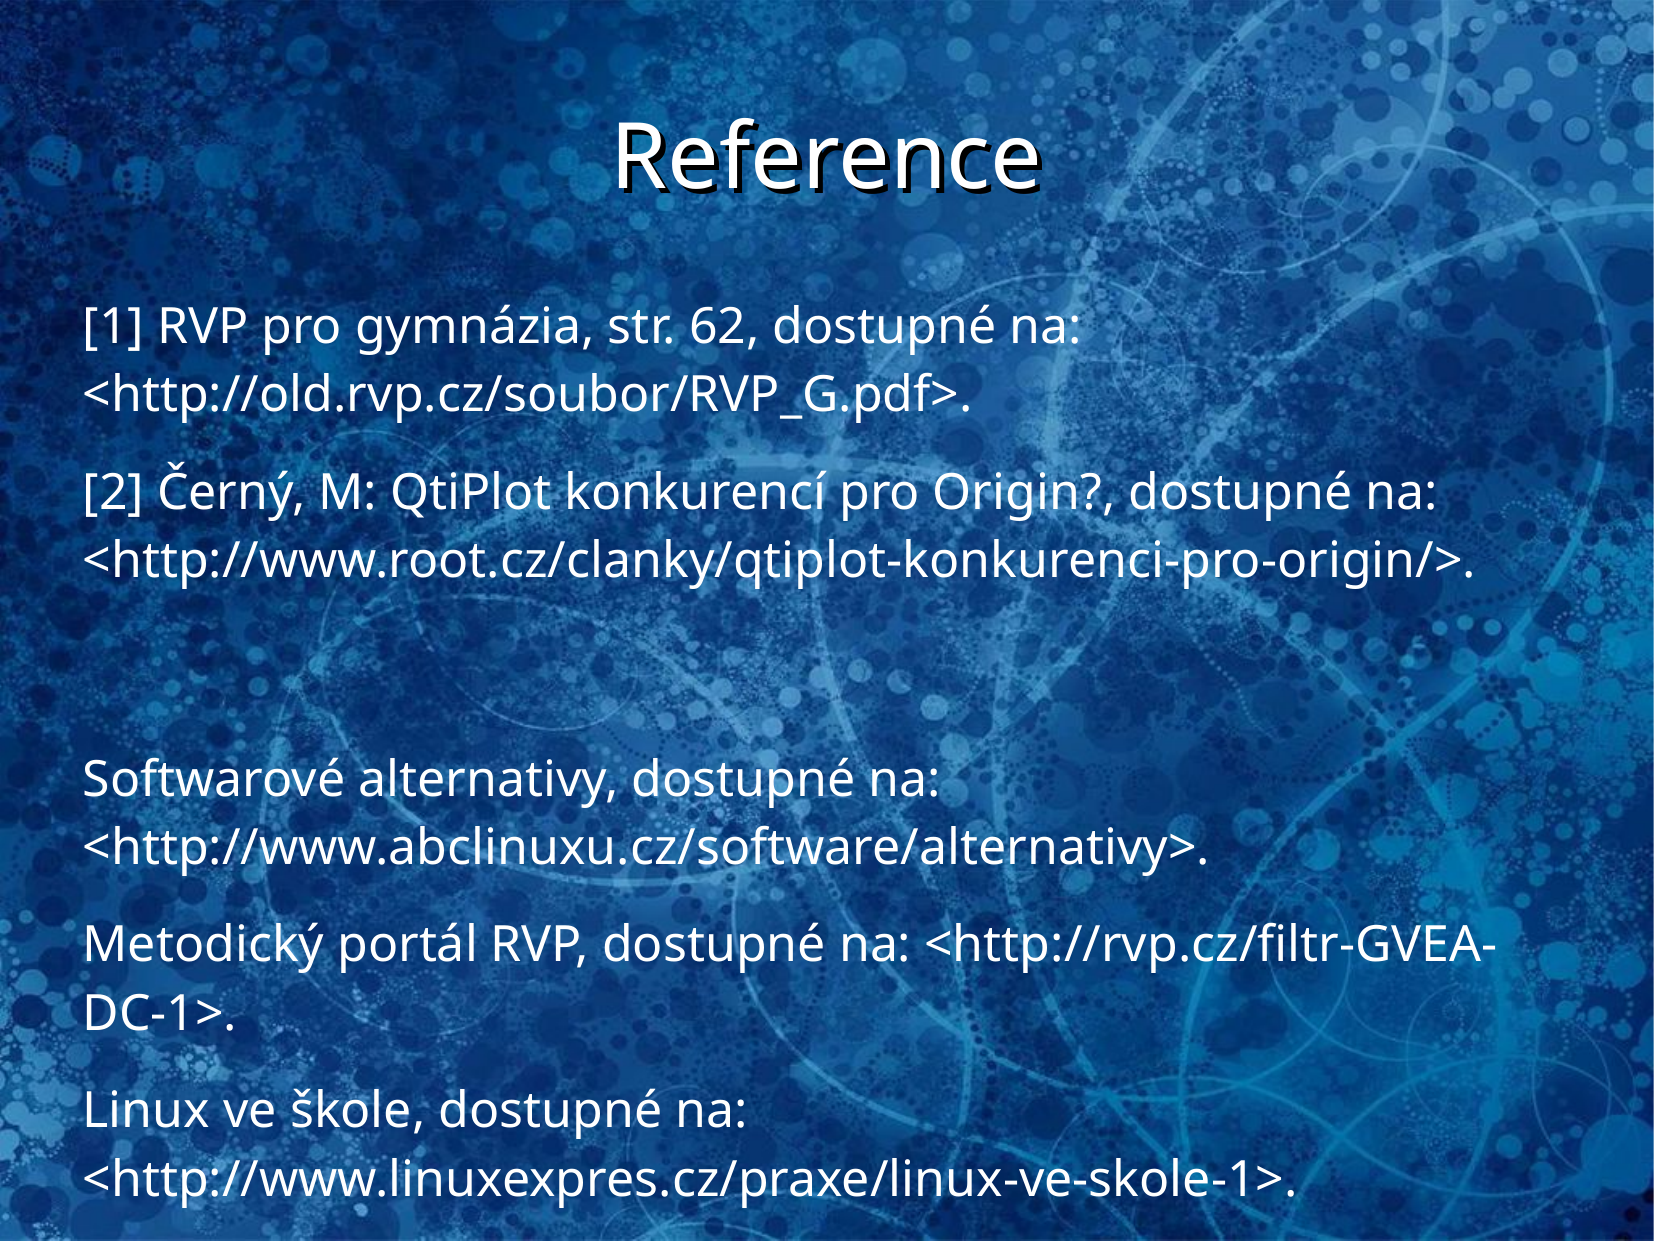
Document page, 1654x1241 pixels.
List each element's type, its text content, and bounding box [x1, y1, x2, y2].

picture [0, 0, 1654, 1241]
list [1] RVP pro gymnázia, str. 62, dostupné na: <http://old.rvp.cz/soubor/RVP_G.pdf>. [2] Černý, M: QtiPlot konkurencí pro Origin?, dostupné na: <http://www.root.cz/clanky/qtiplot-konkurenci-pro-origin/>. Softwarové alternativy, dostupné na: <http://www.abclinuxu.cz/software/alternativy>. Metodický portál RVP, dostupné na: <http://rvp.cz/filtr-GVEA-DC-1>. Linux ve škole, dostupné na: <http://www.linuxexpres.cz/praxe/linux-ve-skole-1>. [82, 290, 1571, 1188]
title Reference [82, 49, 1571, 257]
